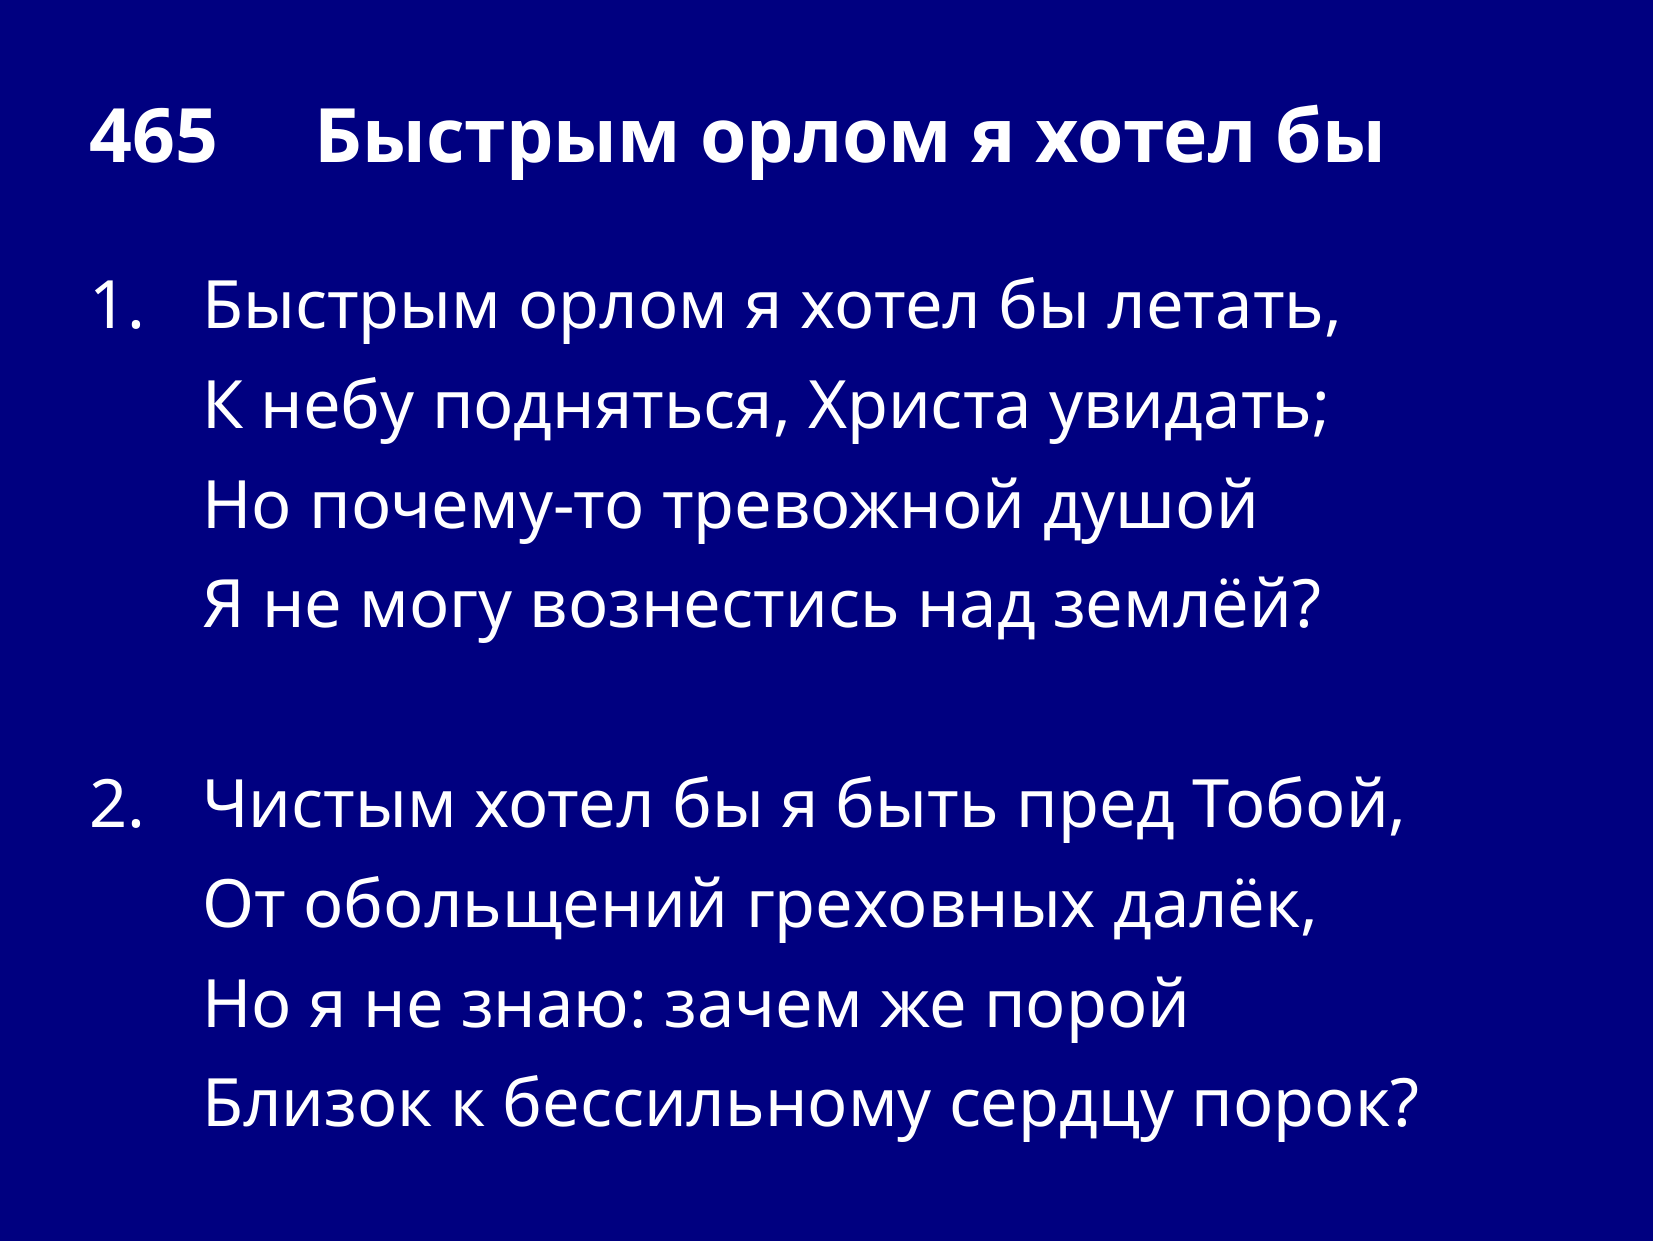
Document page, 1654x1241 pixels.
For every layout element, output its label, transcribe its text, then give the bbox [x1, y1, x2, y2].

text_box 1. Быстрым орлом я хотел бы летать, К небу подняться, Христа увидать; Но почему-то тревожной душой Я не могу вознестись над землёй? 2. Чистым хотел бы я быть пред Тобой, От обольщений греховных далёк, Но я не знаю: зачем же порой Близок к бессильному сердцу порок? [75, 188, 1576, 1163]
text_box 465 Быстрым орлом я хотел бы [75, 75, 1576, 188]
